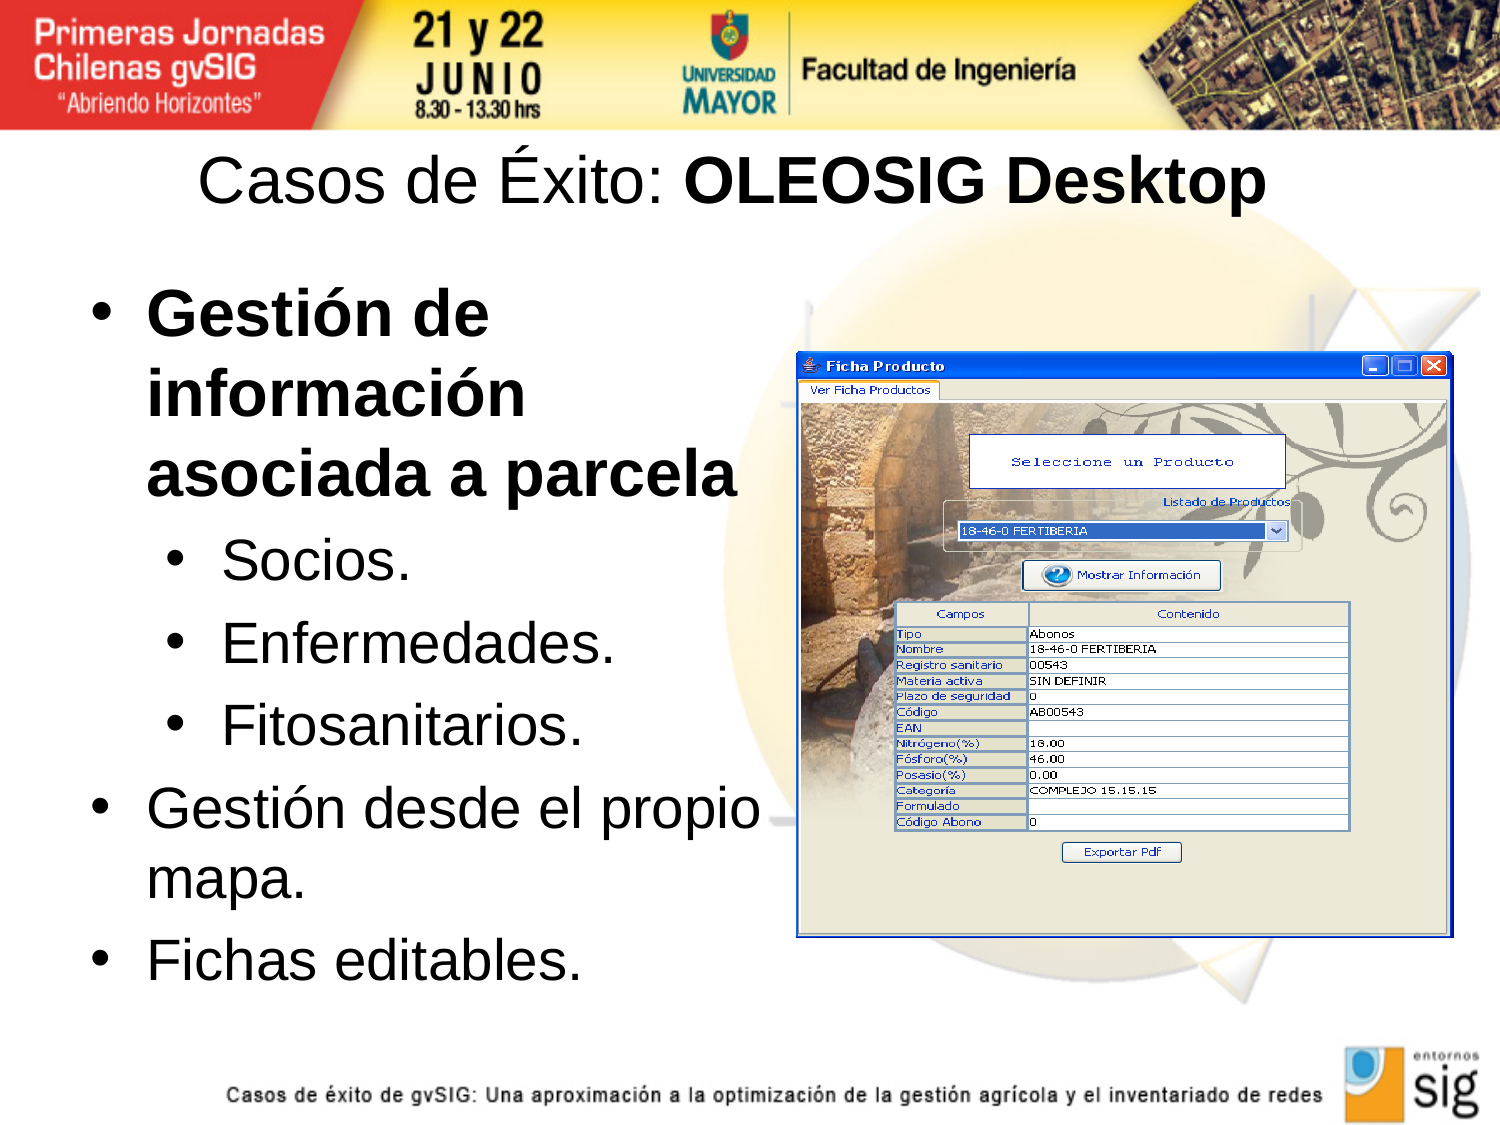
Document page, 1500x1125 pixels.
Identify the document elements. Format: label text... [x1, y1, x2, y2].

title Casos de Éxito: OLEOSIG Desktop [58, 93, 1409, 261]
list Gestión de información asociada a parcela Socios. Enfermedades. Fitosanitarios. Gestión desde el propio mapa. Fichas editables. [75, 262, 844, 1085]
picture [0, 0, 1500, 1125]
